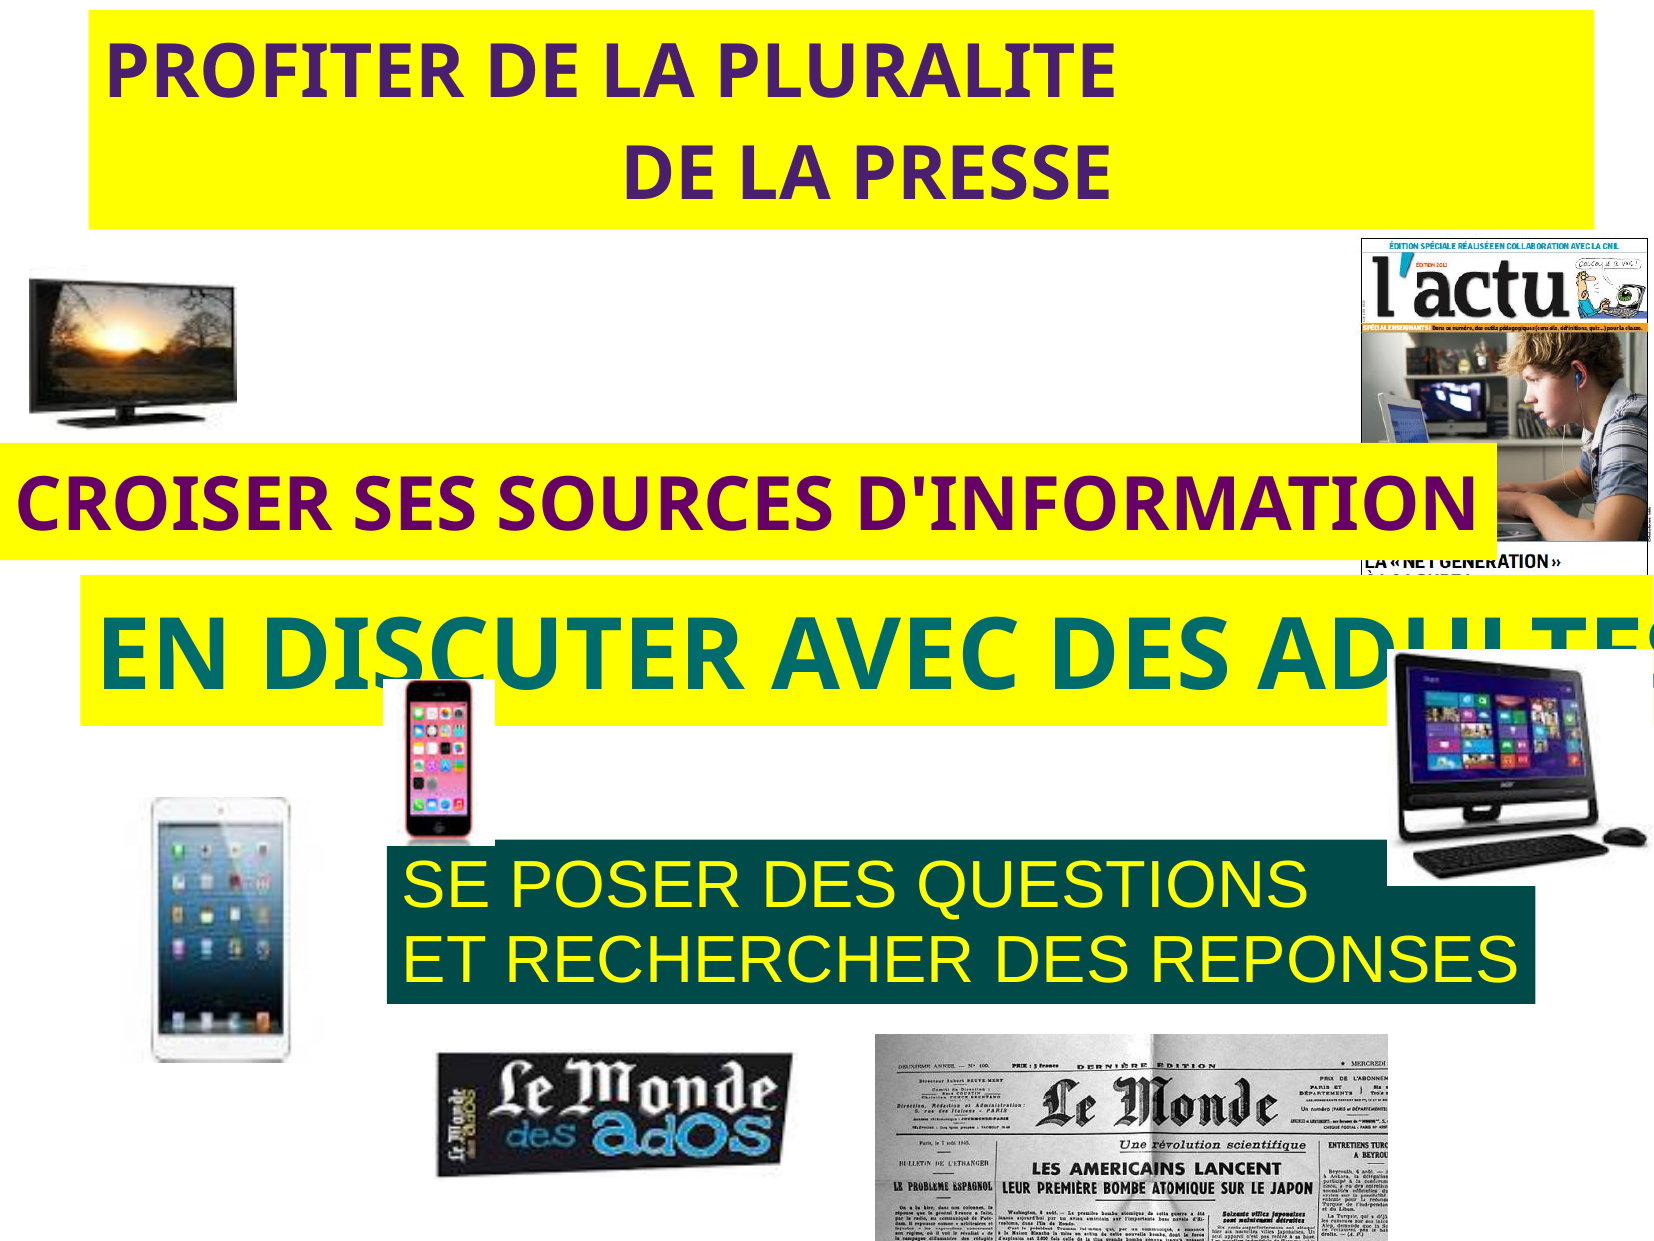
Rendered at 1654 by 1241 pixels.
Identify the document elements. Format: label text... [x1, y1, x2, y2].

text_box PROFITER DE LA PLURALITE DE LA PRESSE [88, 9, 1595, 207]
picture [1355, 233, 1654, 574]
picture [875, 1034, 1388, 1241]
picture [1387, 649, 1654, 886]
text_box CROISER SES SOURCES D'INFORMATION [0, 442, 1296, 547]
picture [383, 679, 495, 846]
picture [29, 265, 237, 442]
picture [432, 1049, 798, 1182]
text_box SE POSER DES QUESTIONS ET RECHERCHER DES REPONSES [386, 839, 1536, 1004]
text_box EN DISCUTER AVEC DES ADULTES [80, 574, 1359, 709]
picture [118, 797, 325, 1063]
